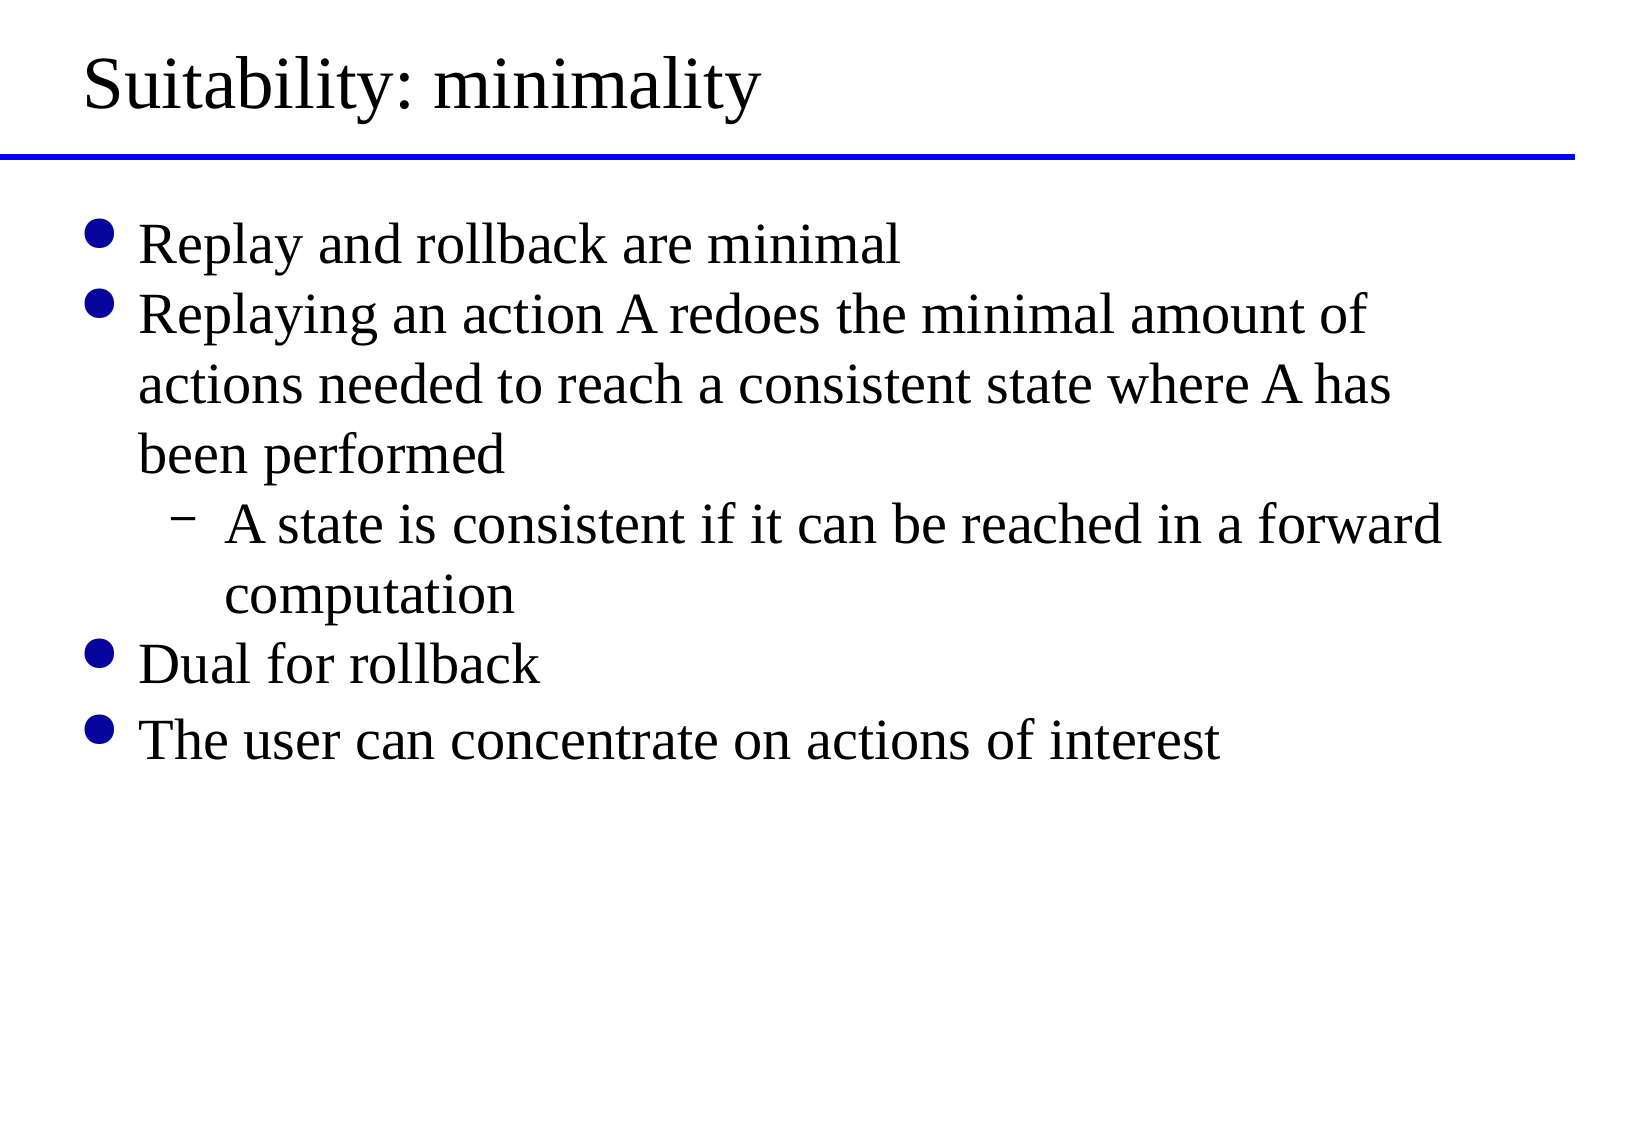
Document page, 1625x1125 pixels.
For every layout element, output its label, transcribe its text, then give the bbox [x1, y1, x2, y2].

title Suitability: minimality [67, 27, 1544, 131]
list Replay and rollback are minimal Replaying an action A redoes the minimal amount of actions needed to reach a consistent state where A has been performed A state is consistent if it can be reached in a forward computation Dual for rollback The user can concentrate on actions of interest [67, 198, 1478, 1061]
